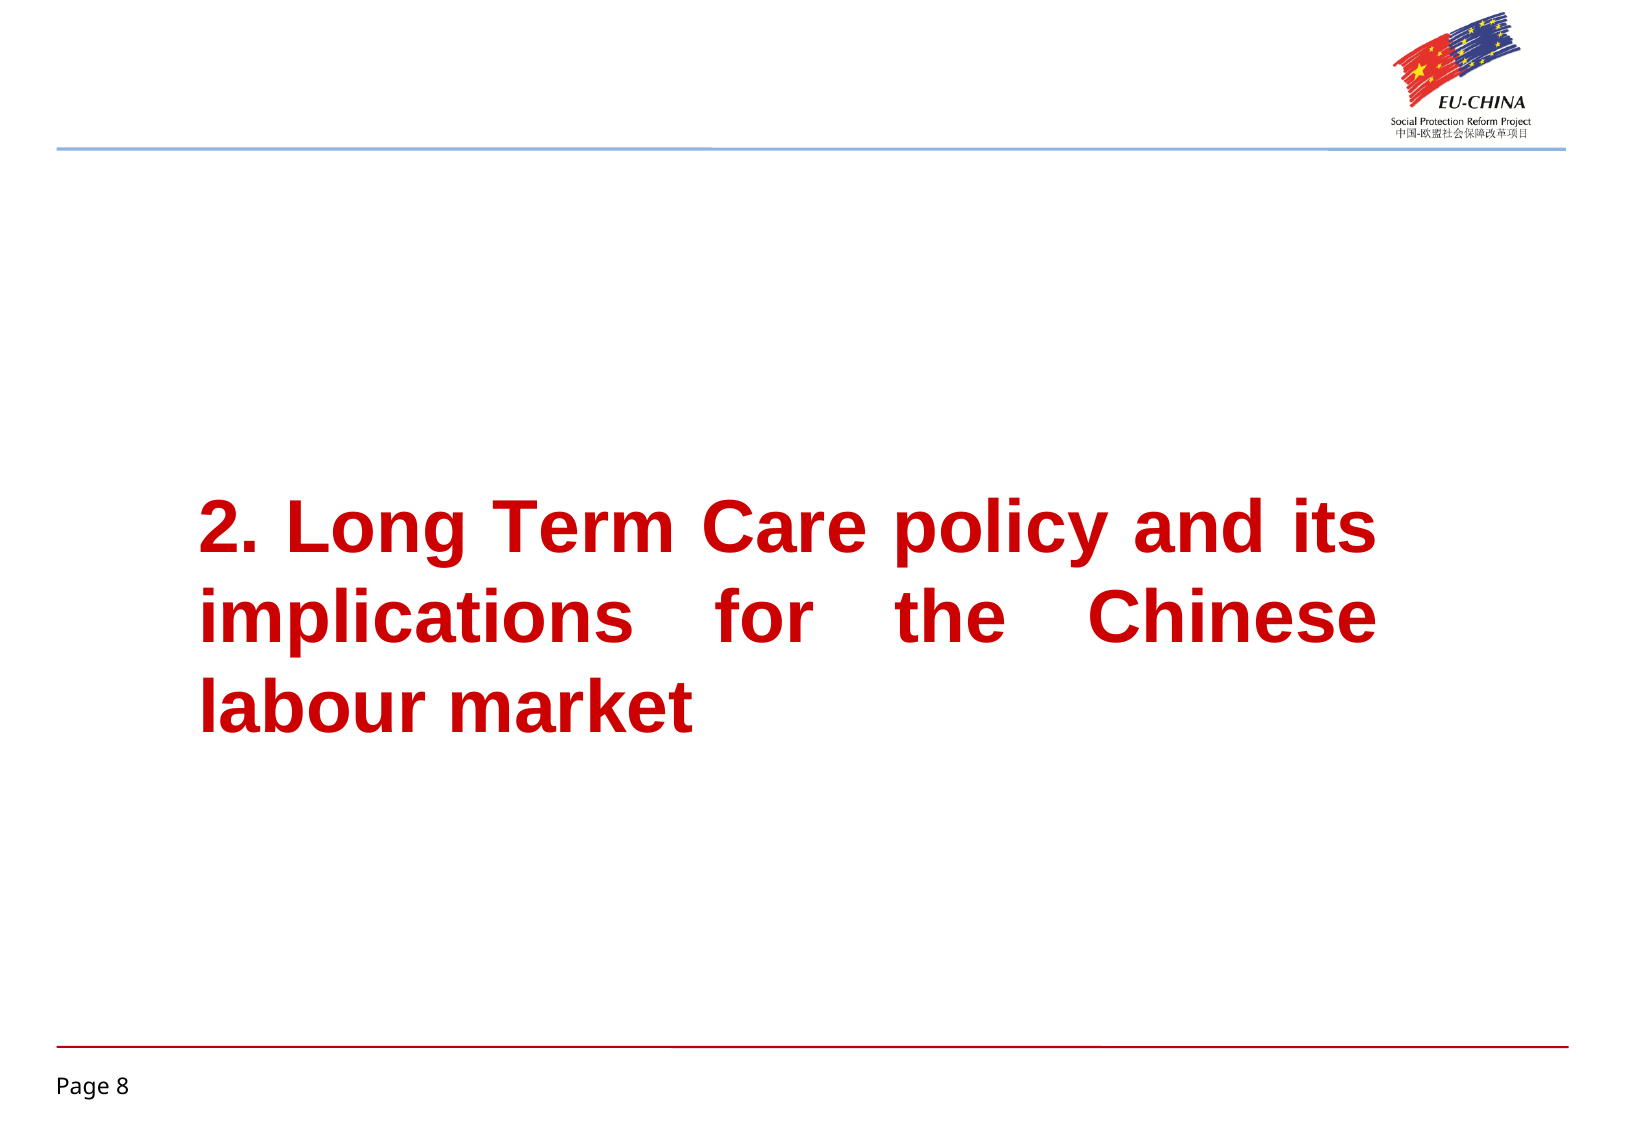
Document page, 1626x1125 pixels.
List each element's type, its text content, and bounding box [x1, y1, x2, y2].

text_box 2. Long Term Care policy and its implications for the Chinese labour market [183, 470, 1395, 696]
picture [1386, 0, 1536, 147]
